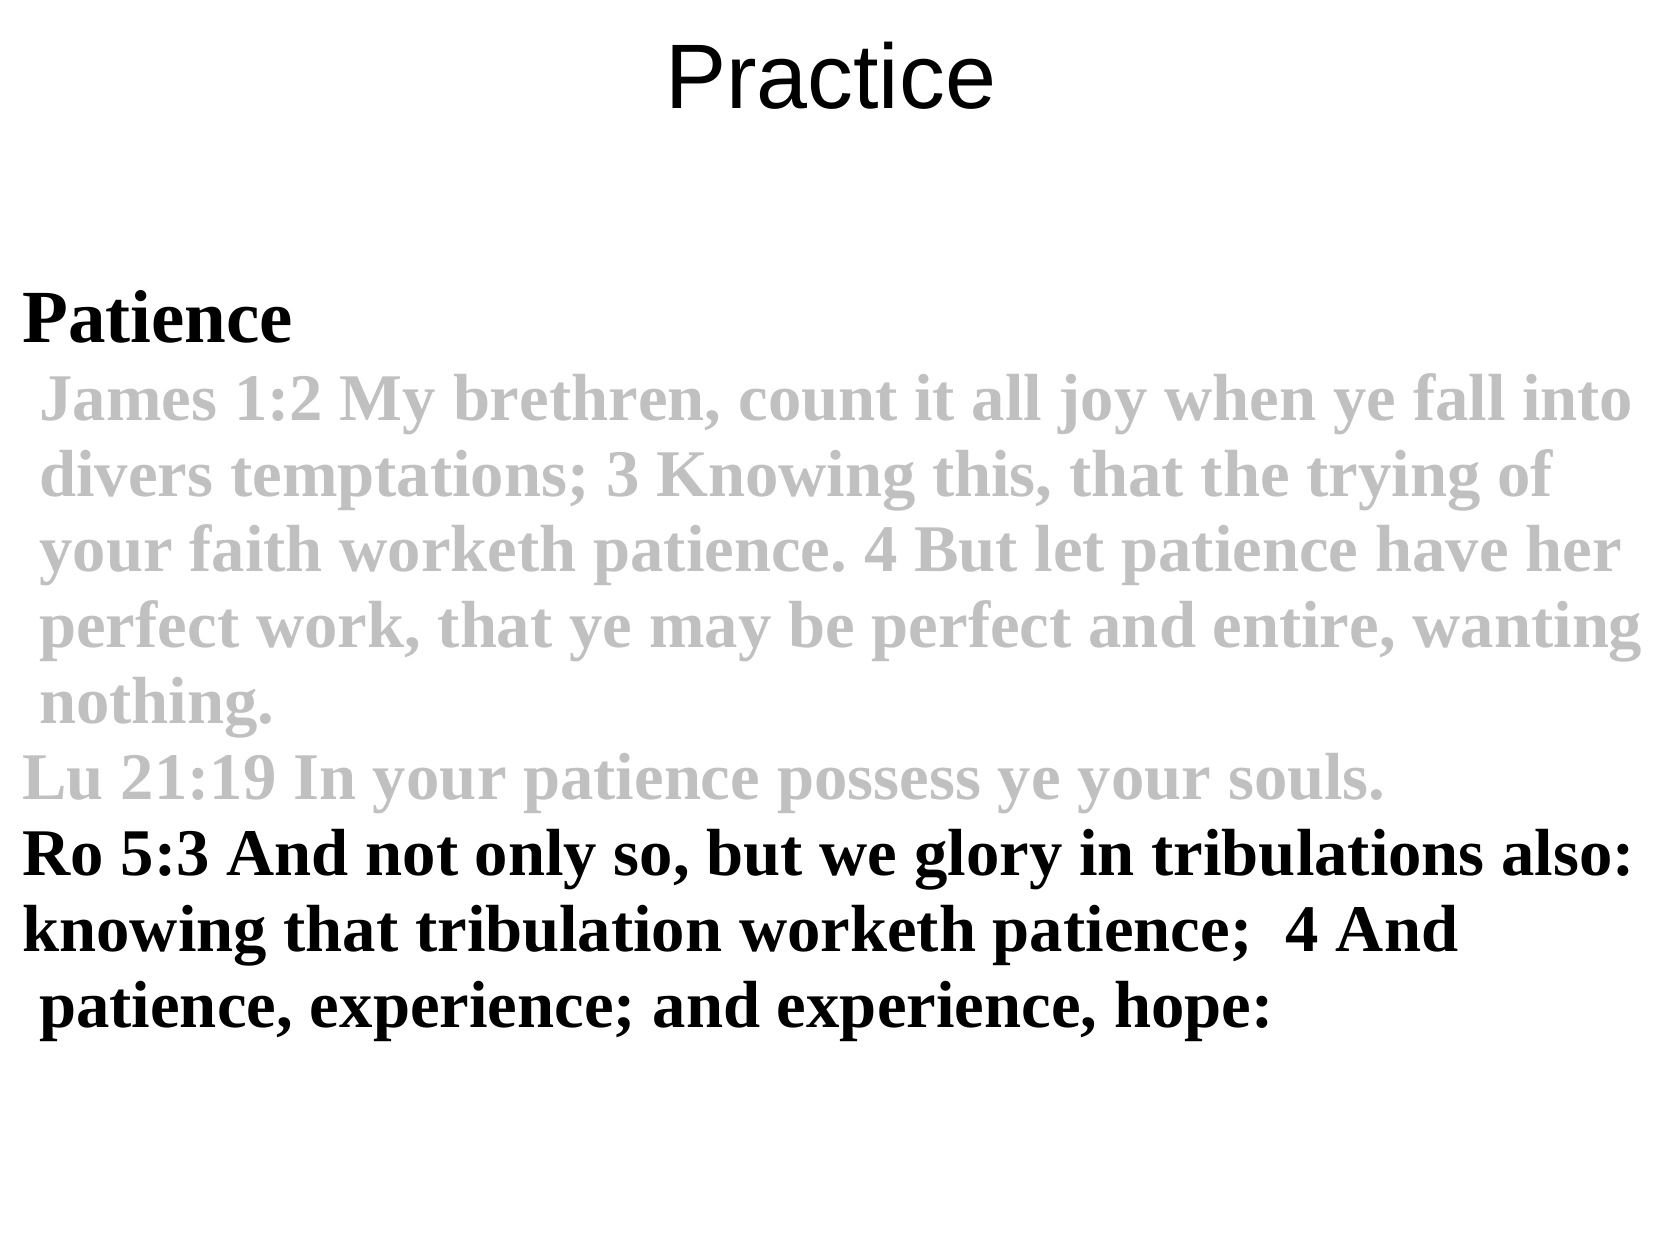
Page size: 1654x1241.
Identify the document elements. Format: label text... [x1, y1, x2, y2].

title Practice [86, 0, 1575, 55]
subtitle Patience James 1:2 My brethren, count it all joy when ye fall into divers temptations; 3 Knowing this, that the trying of your faith worketh patience. 4 But let patience have her perfect work, that ye may be perfect and entire, wanting nothing. Lu 21:19 In your patience possess ye your souls. Ro 5:3 And not only so, but we glory in tribulations also: knowing that tribulation worketh patience; 4 And patience, experience; and experience, hope: [19, 55, 1654, 1241]
